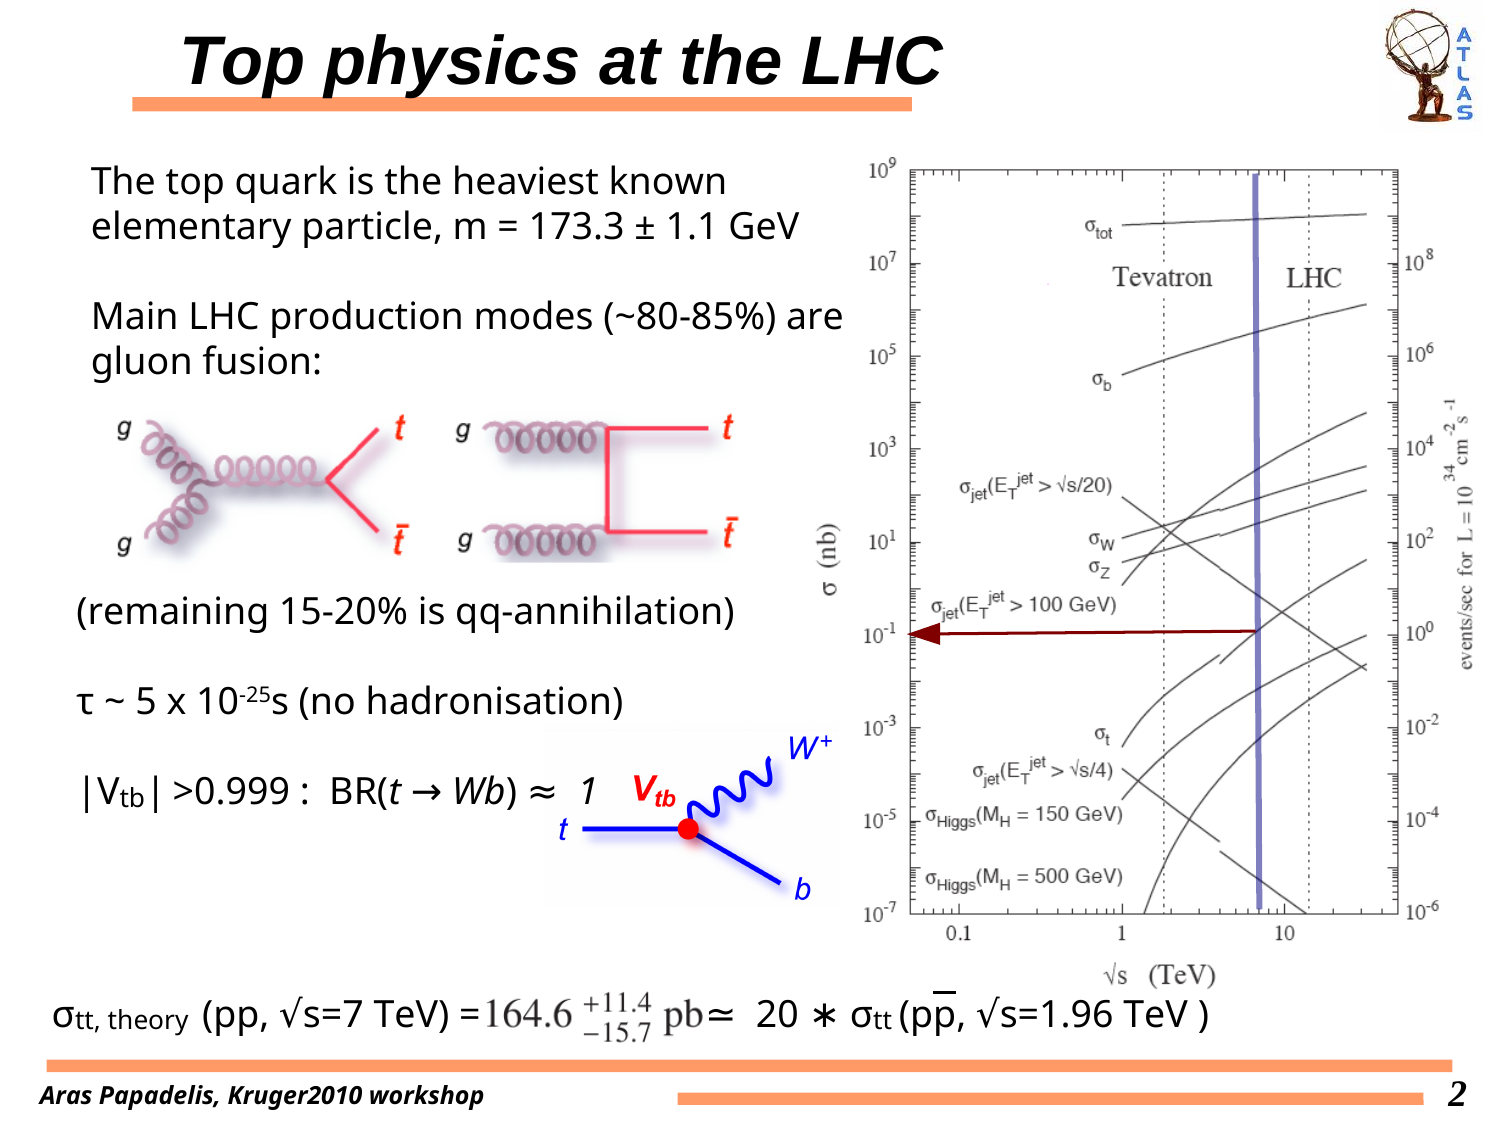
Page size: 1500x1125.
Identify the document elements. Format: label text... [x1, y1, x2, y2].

text_box (remaining 15-20% is qq-annihilation) τ ~ 5 x 10-25s (no hadronisation) |Vtb| >0.999 : BR(t → Wb) ≈ 1 [61, 579, 711, 874]
text_box σtt, theory (pp, √s=7 TeV) = ≃ 20 ∗ σtt (pp, √s=1.96 TeV ) [36, 937, 1213, 1097]
picture [1380, 0, 1483, 132]
picture [82, 390, 742, 592]
title Top physics at the LHC [137, 15, 1342, 109]
picture [544, 145, 1500, 1000]
picture [483, 986, 705, 1046]
text_box The top quark is the heaviest known elementary particle, m = 173.3 ± 1.1 GeV Main LHC production modes (~80-85%) are gluon fusion: [76, 149, 898, 390]
